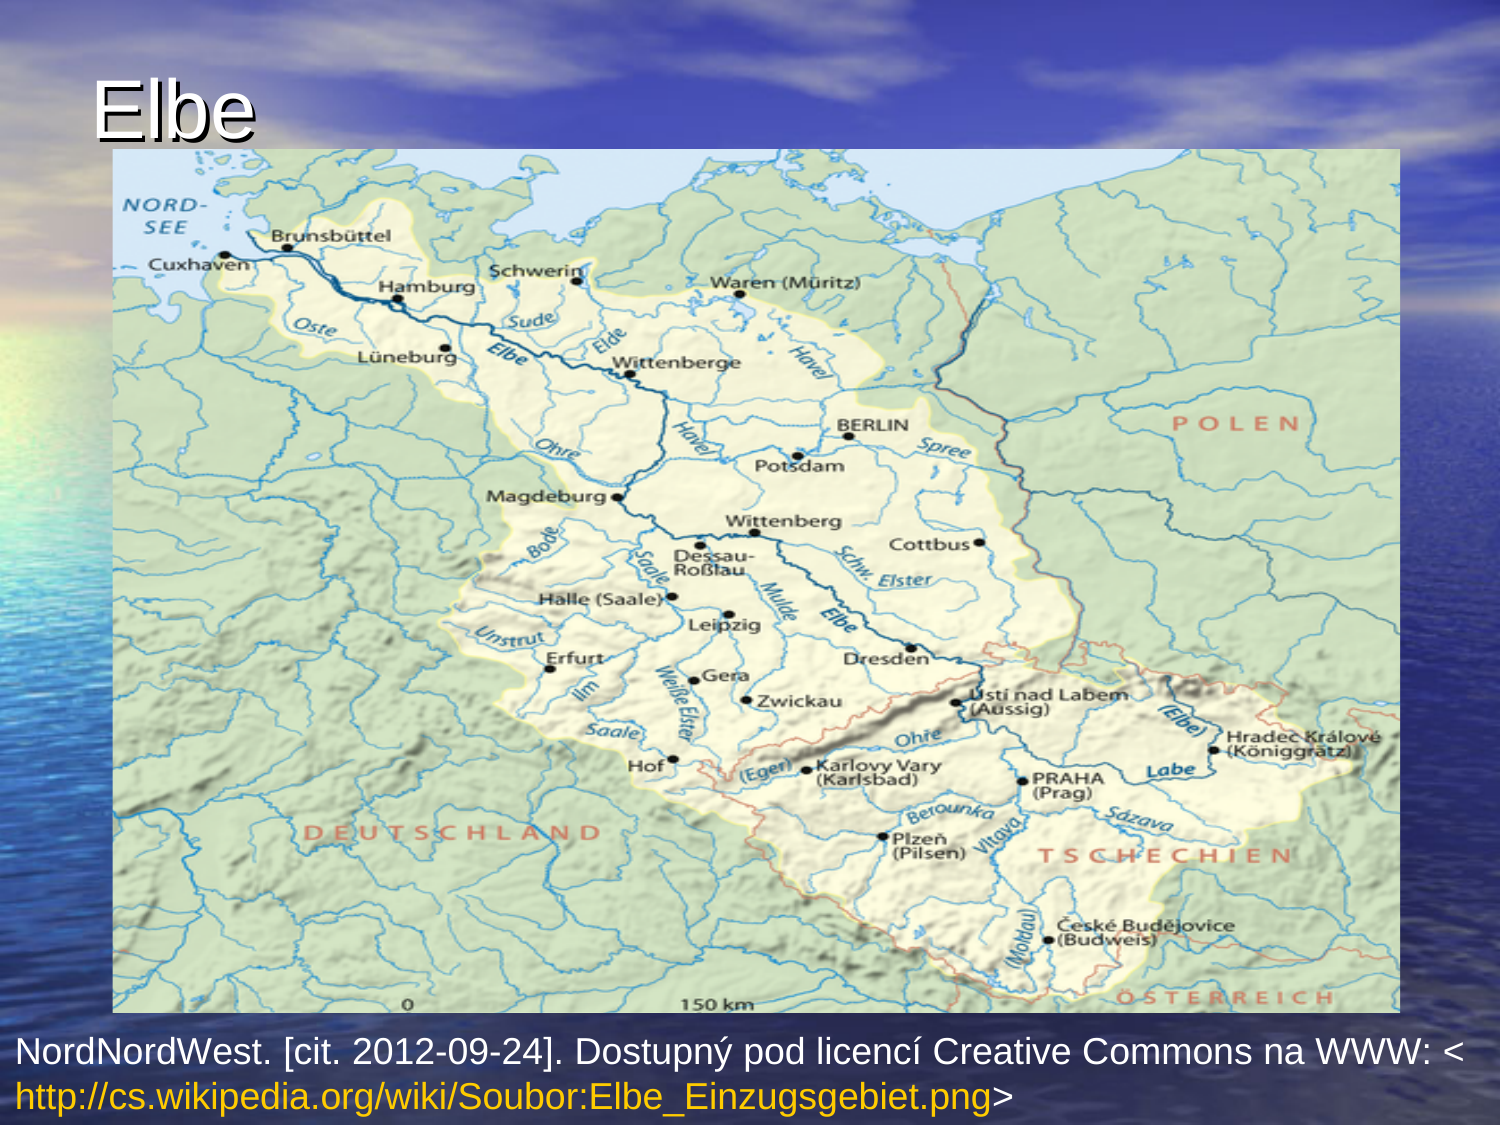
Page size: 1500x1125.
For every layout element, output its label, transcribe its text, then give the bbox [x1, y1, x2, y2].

picture [0, 0, 1500, 1019]
title Elbe [75, 47, 1426, 163]
text_box NordNordWest. [cit. 2012-09-24]. Dostupný pod licencí Creative Commons na WWW: <http://cs.wikipedia.org/wiki/Soubor:Elbe_Einzugsgebiet.png> [0, 1019, 1500, 1125]
